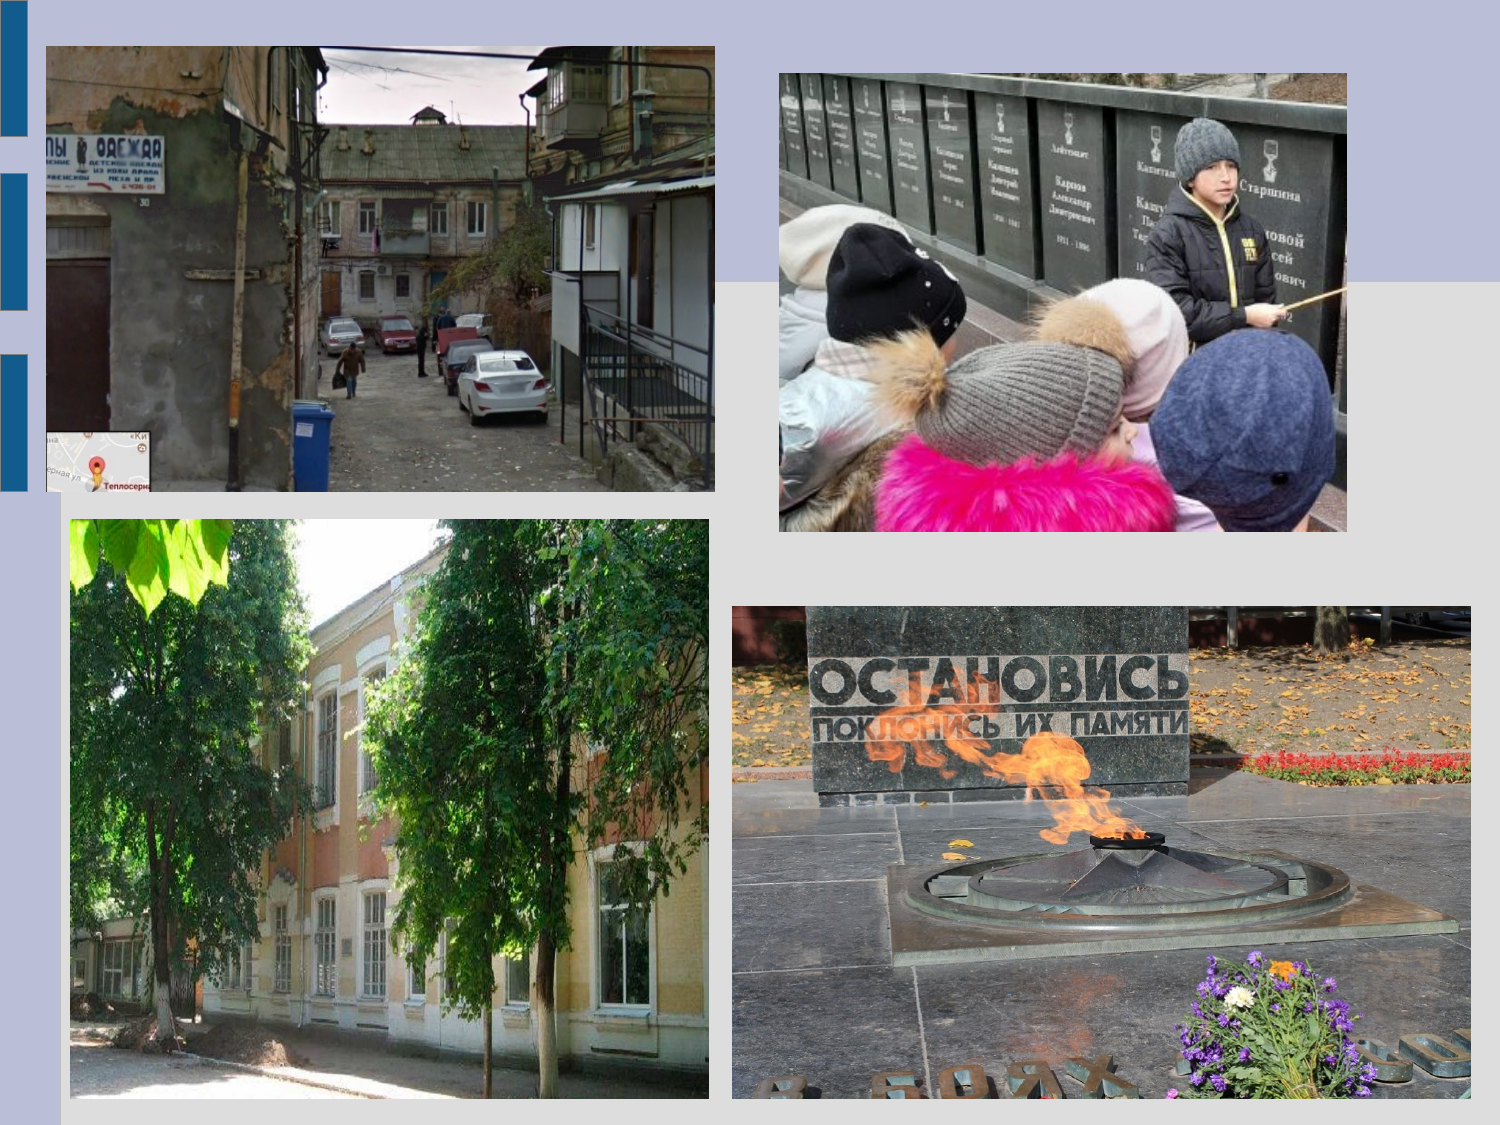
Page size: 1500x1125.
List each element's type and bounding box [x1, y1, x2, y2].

picture [732, 606, 1471, 1099]
picture [779, 73, 1347, 532]
picture [46, 46, 715, 492]
picture [70, 519, 709, 1099]
